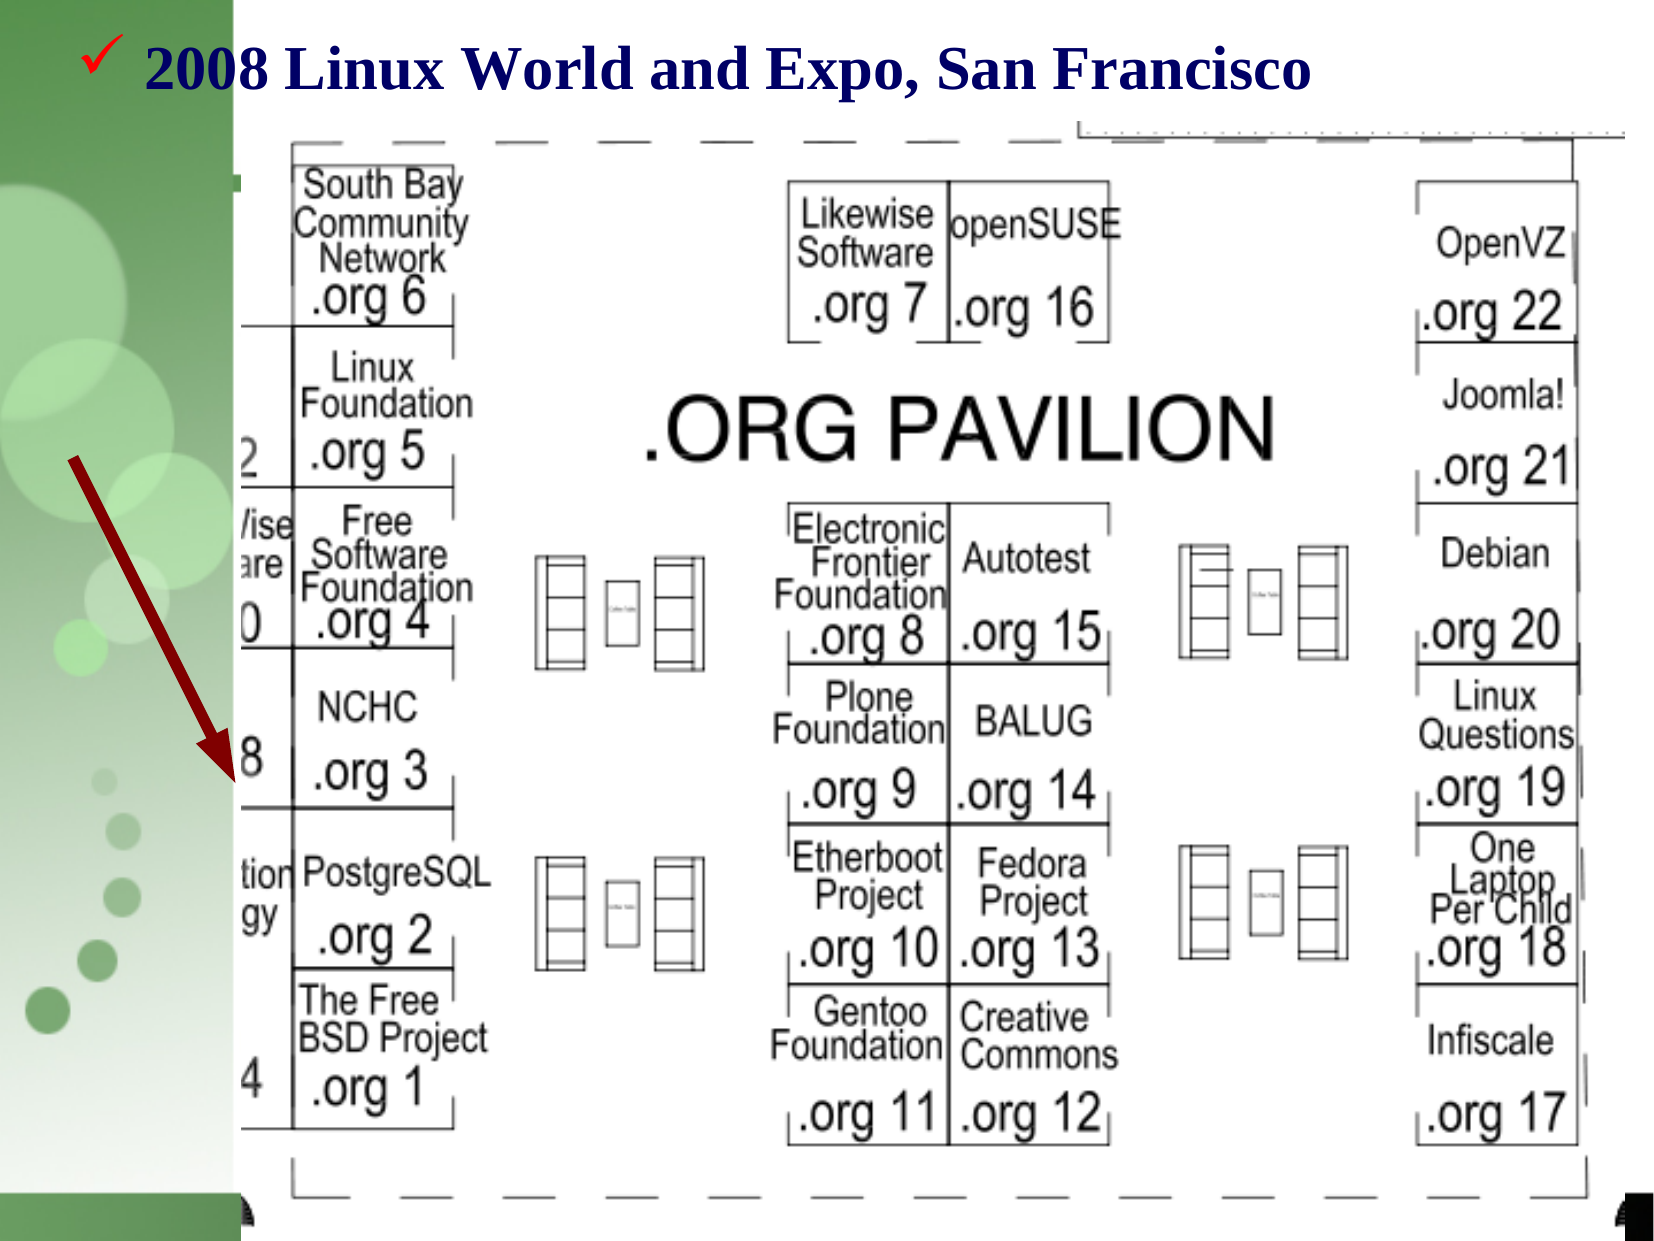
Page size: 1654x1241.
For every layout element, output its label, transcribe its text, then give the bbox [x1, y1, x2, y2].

text_box 2008 Linux World and Expo, San Francisco [62, 25, 1593, 111]
picture [0, 0, 1654, 1241]
